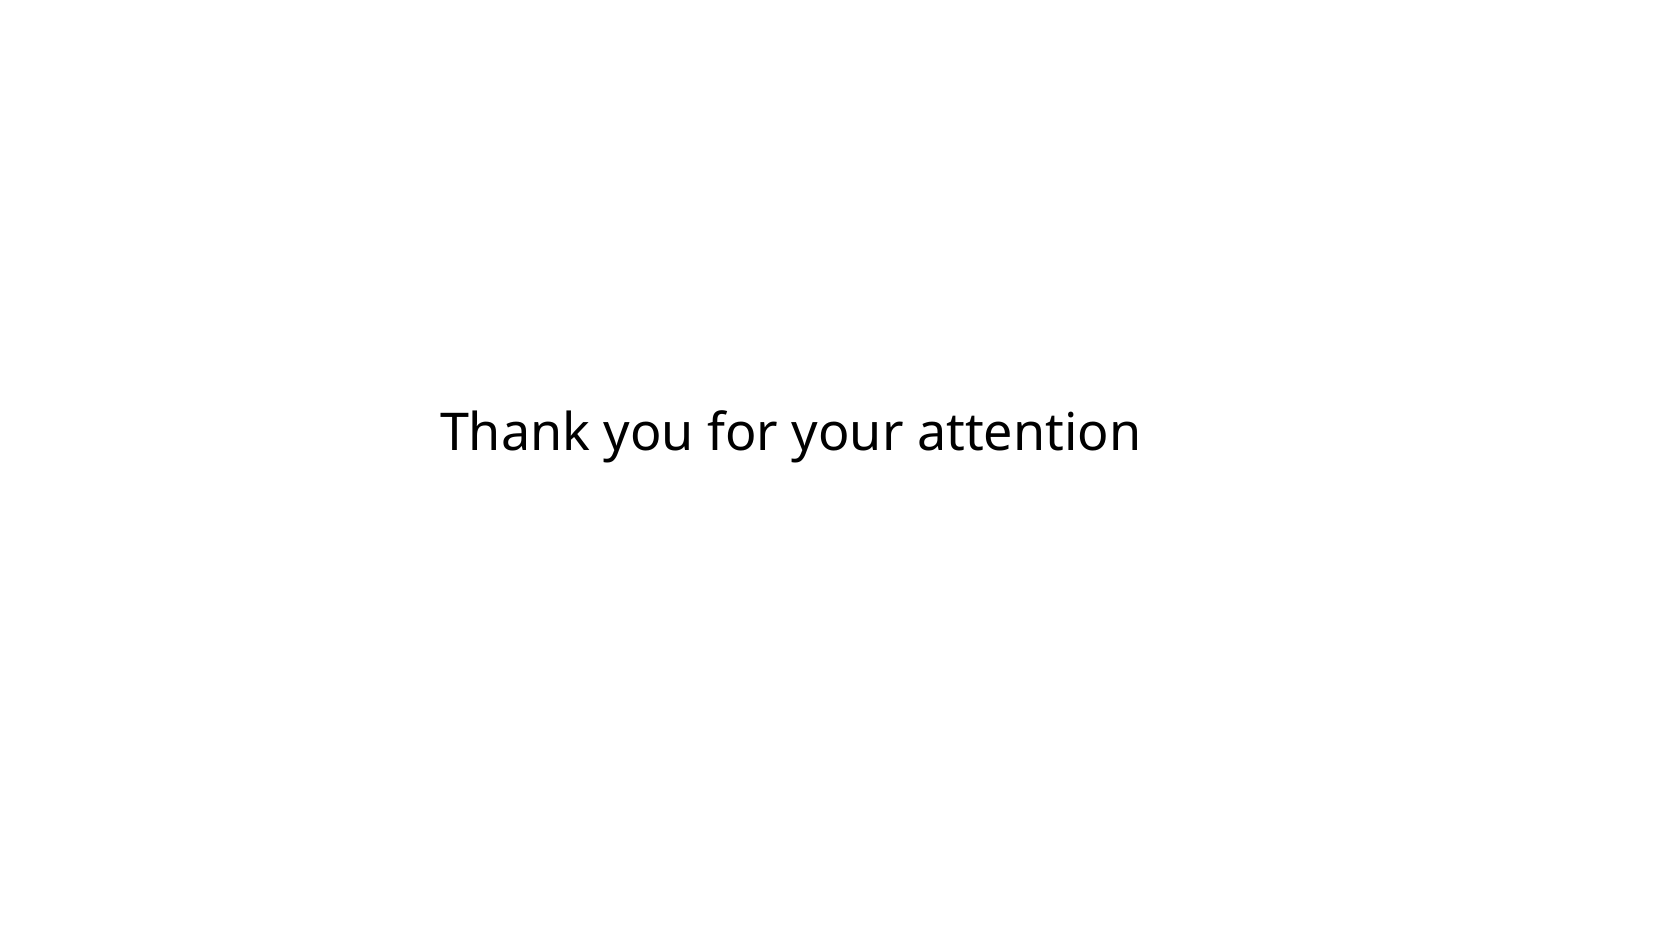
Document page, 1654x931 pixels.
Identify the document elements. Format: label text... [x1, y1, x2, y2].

text_box Thank you for your attention [425, 387, 1359, 541]
